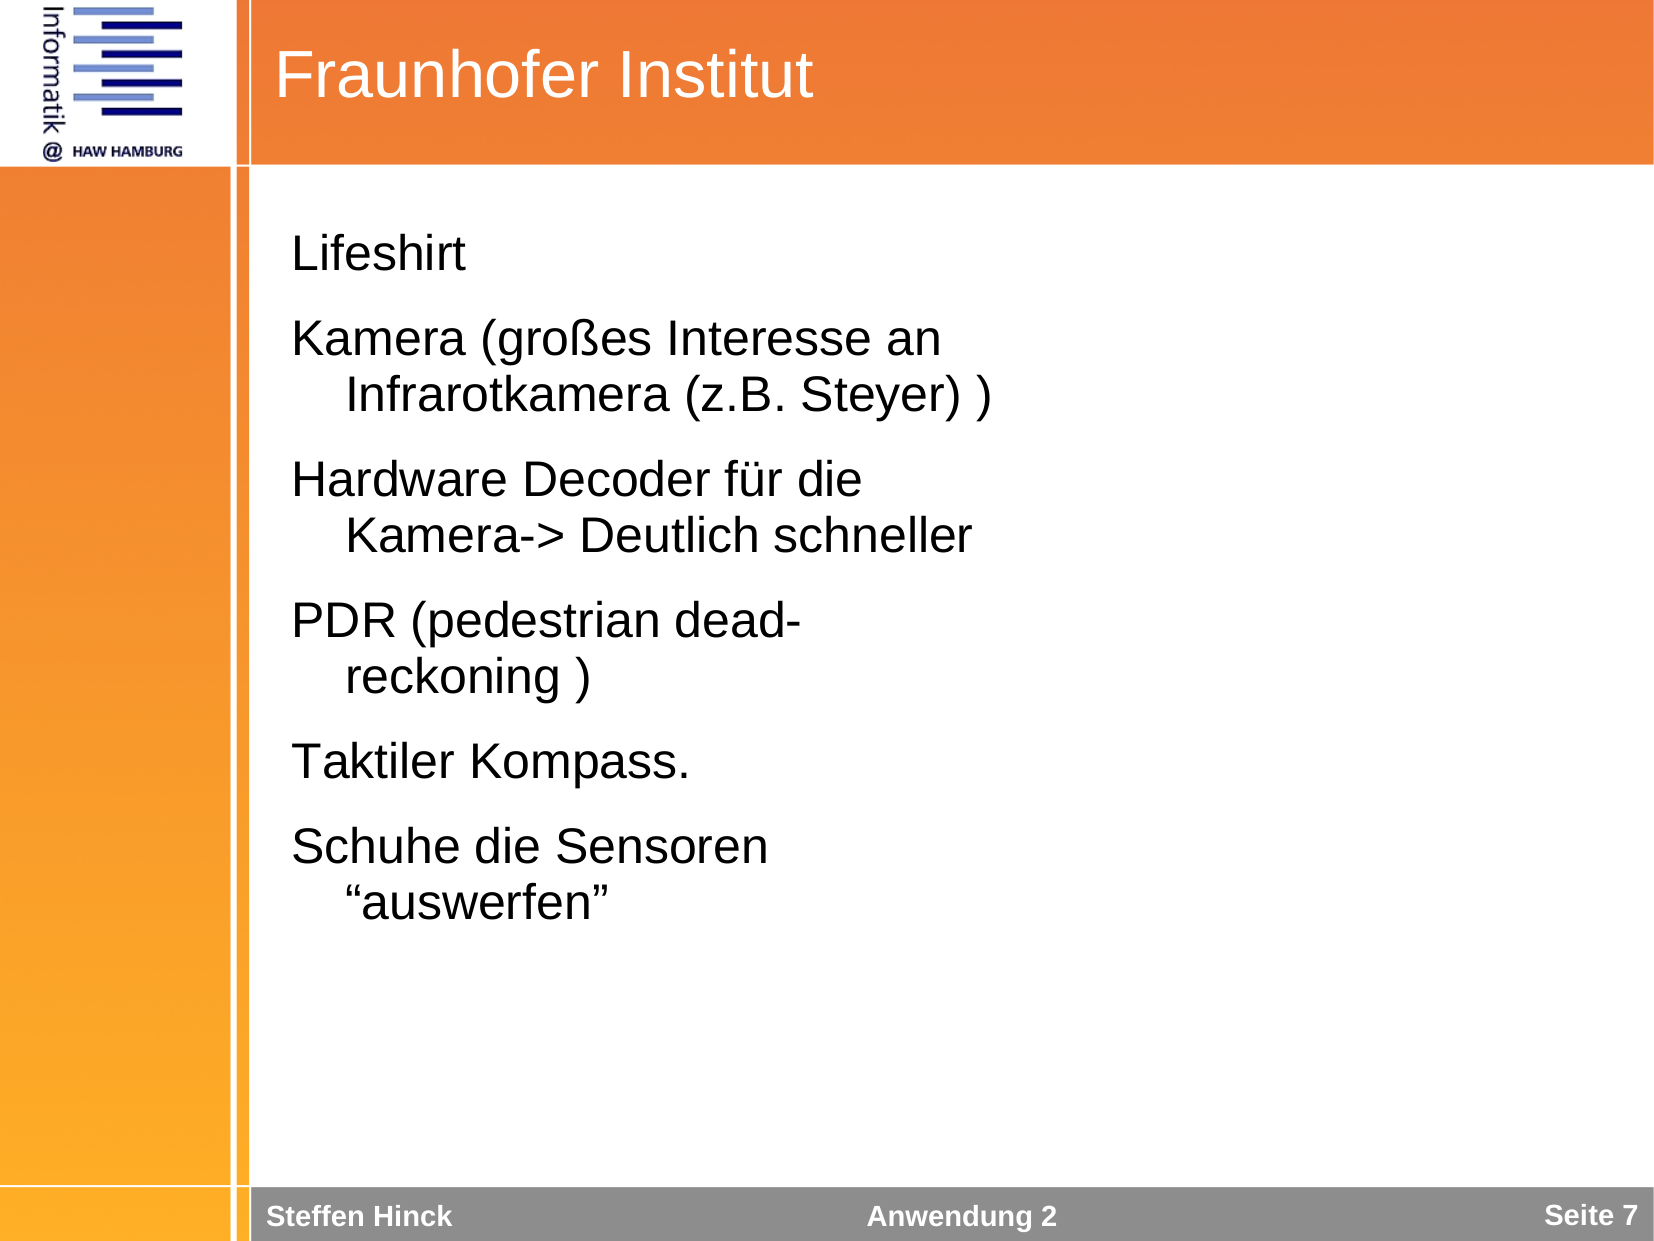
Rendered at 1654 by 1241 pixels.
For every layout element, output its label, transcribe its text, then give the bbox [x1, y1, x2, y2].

picture [0, 0, 1654, 1241]
picture [43, 5, 186, 162]
list Lifeshirt Kamera (großes Interesse an Infrarotkamera (z.B. Steyer) ) Hardware Decoder für die Kamera-> Deutlich schneller PDR (pedestrian dead-reckoning ) Taktiler Kompass. Schuhe die Sensoren “auswerfen” [274, 225, 1013, 1213]
title Fraunhofer Institut [274, 11, 1651, 137]
